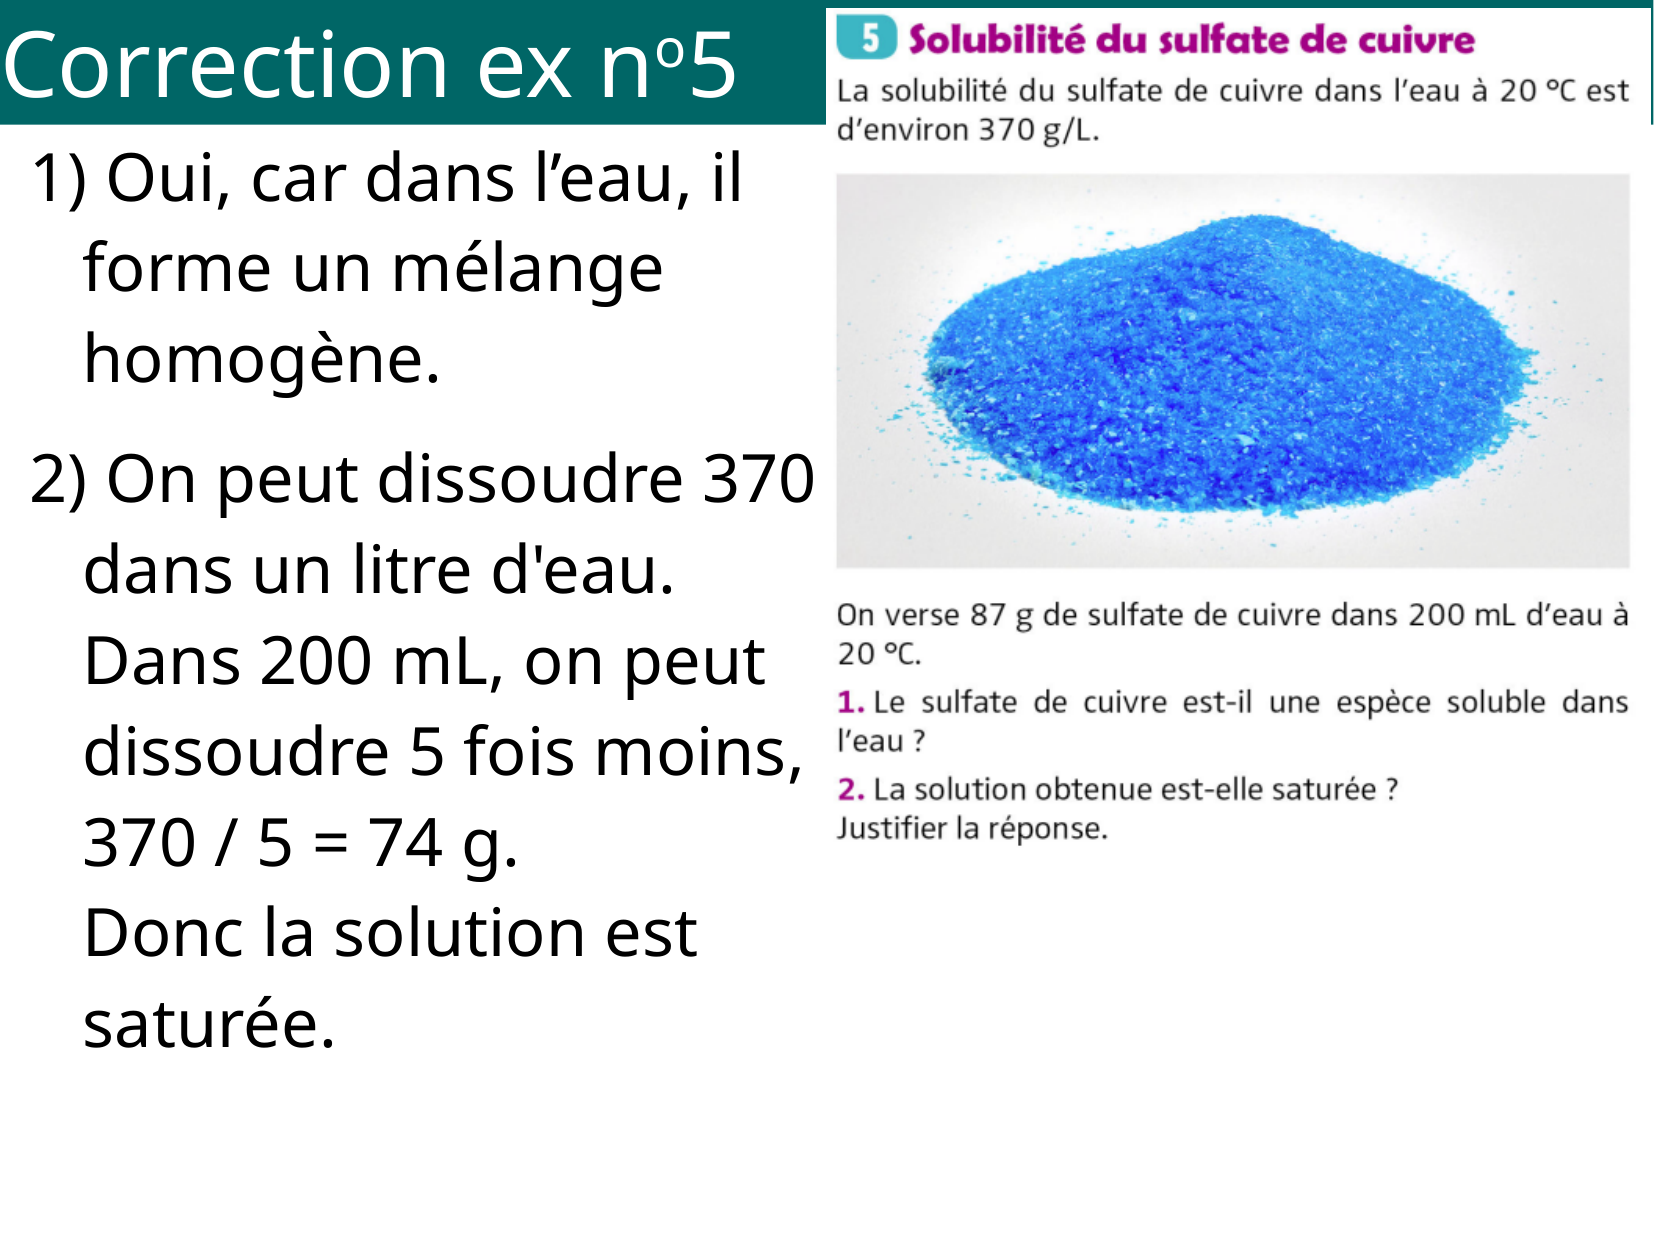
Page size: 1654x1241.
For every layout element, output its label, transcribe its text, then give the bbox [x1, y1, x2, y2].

list Oui, car dans l’eau, il forme un mélange homogène. On peut dissoudre 370 g dans un litre d'eau. Dans 200 mL, on peut dissoudre 5 fois moins, 370 / 5 = 74 g. Donc la solution est saturée. [11, 129, 1642, 1229]
picture [826, 8, 1651, 871]
title Correction ex no5 [0, 8, 826, 116]
